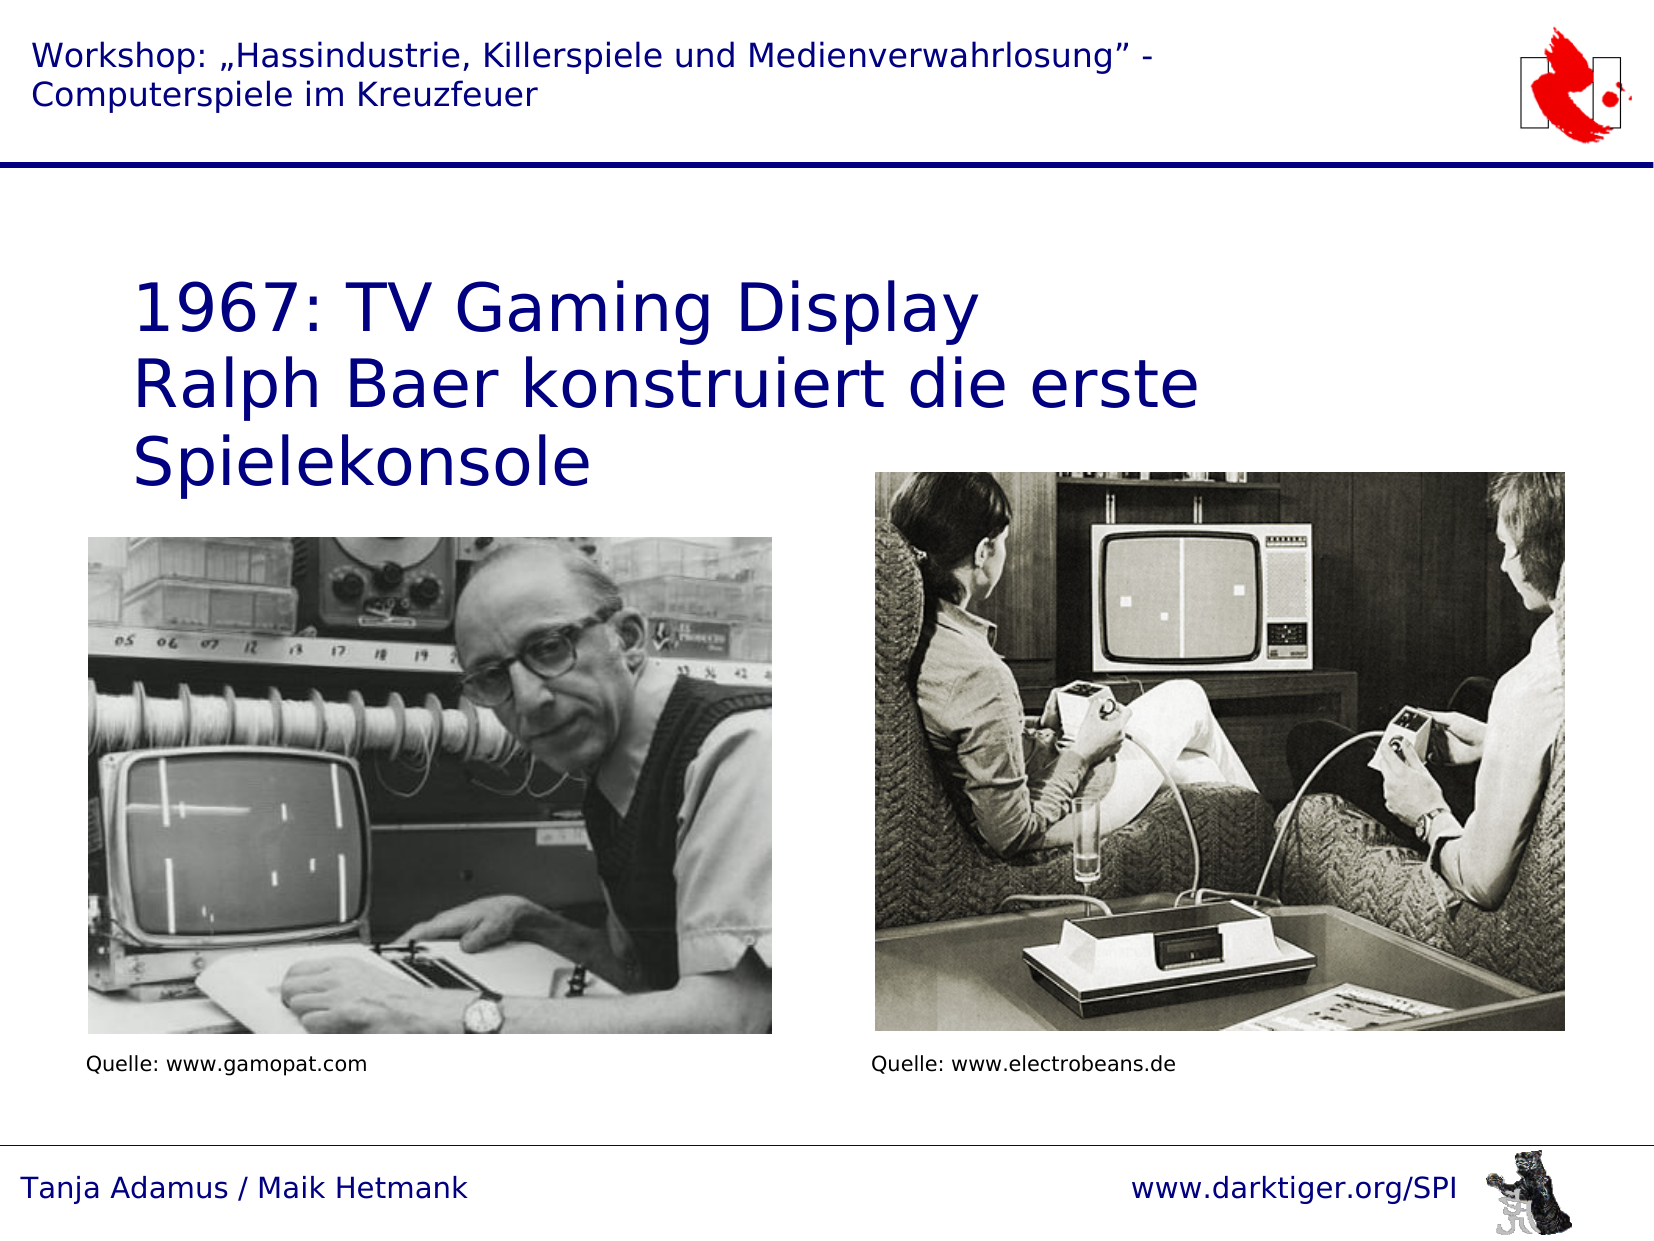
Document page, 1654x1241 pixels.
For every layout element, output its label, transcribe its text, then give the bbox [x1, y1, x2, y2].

text_box Quelle: www.electrobeans.de [856, 1045, 1192, 1085]
picture [1503, 16, 1632, 148]
text_box 1967: TV Gaming Display [118, 261, 1152, 338]
text_box Quelle: www.gamopat.com [71, 1045, 383, 1085]
picture [875, 472, 1565, 1031]
text_box Ralph Baer konstruiert die erste Spielekonsole [118, 338, 1595, 509]
text_box Workshop: „Hassindustrie, Killerspiele und Medienverwahrlosung” - Computerspiele im Kreuzfeuer [16, 29, 1418, 178]
picture [1486, 1150, 1572, 1235]
picture [88, 537, 772, 1034]
